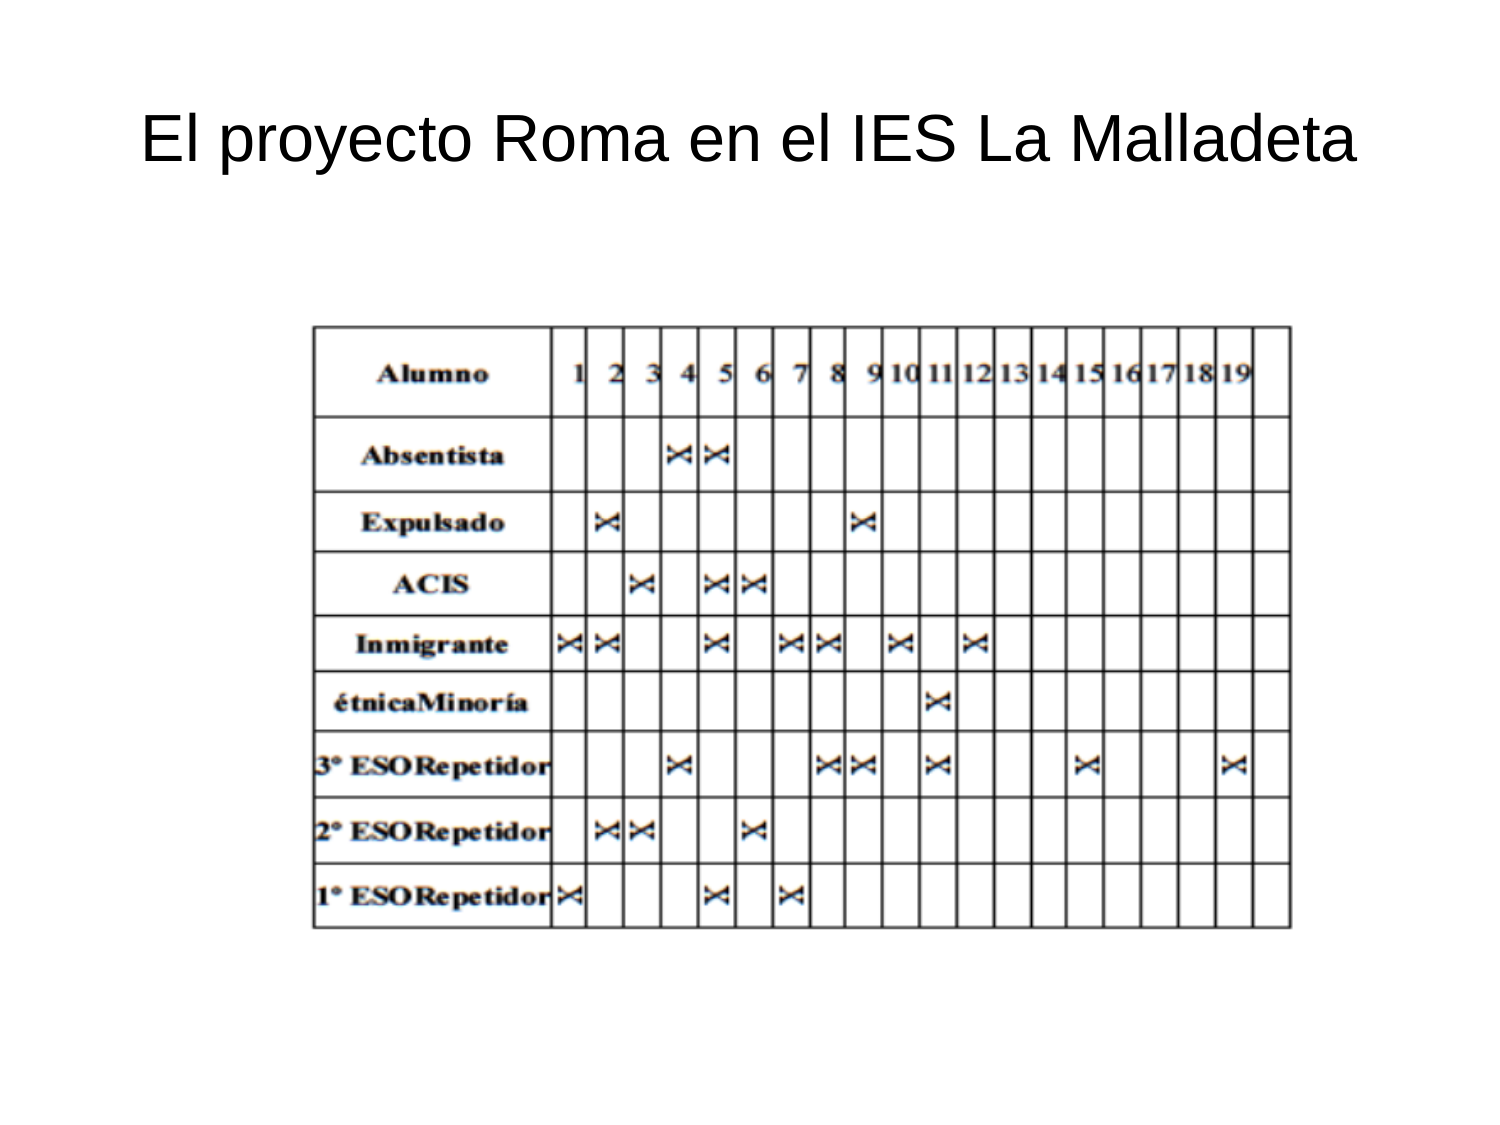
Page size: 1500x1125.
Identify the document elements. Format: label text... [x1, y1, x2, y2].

title El proyecto Roma en el IES La Malladeta [74, 13, 1425, 206]
picture [0, 206, 1477, 1125]
